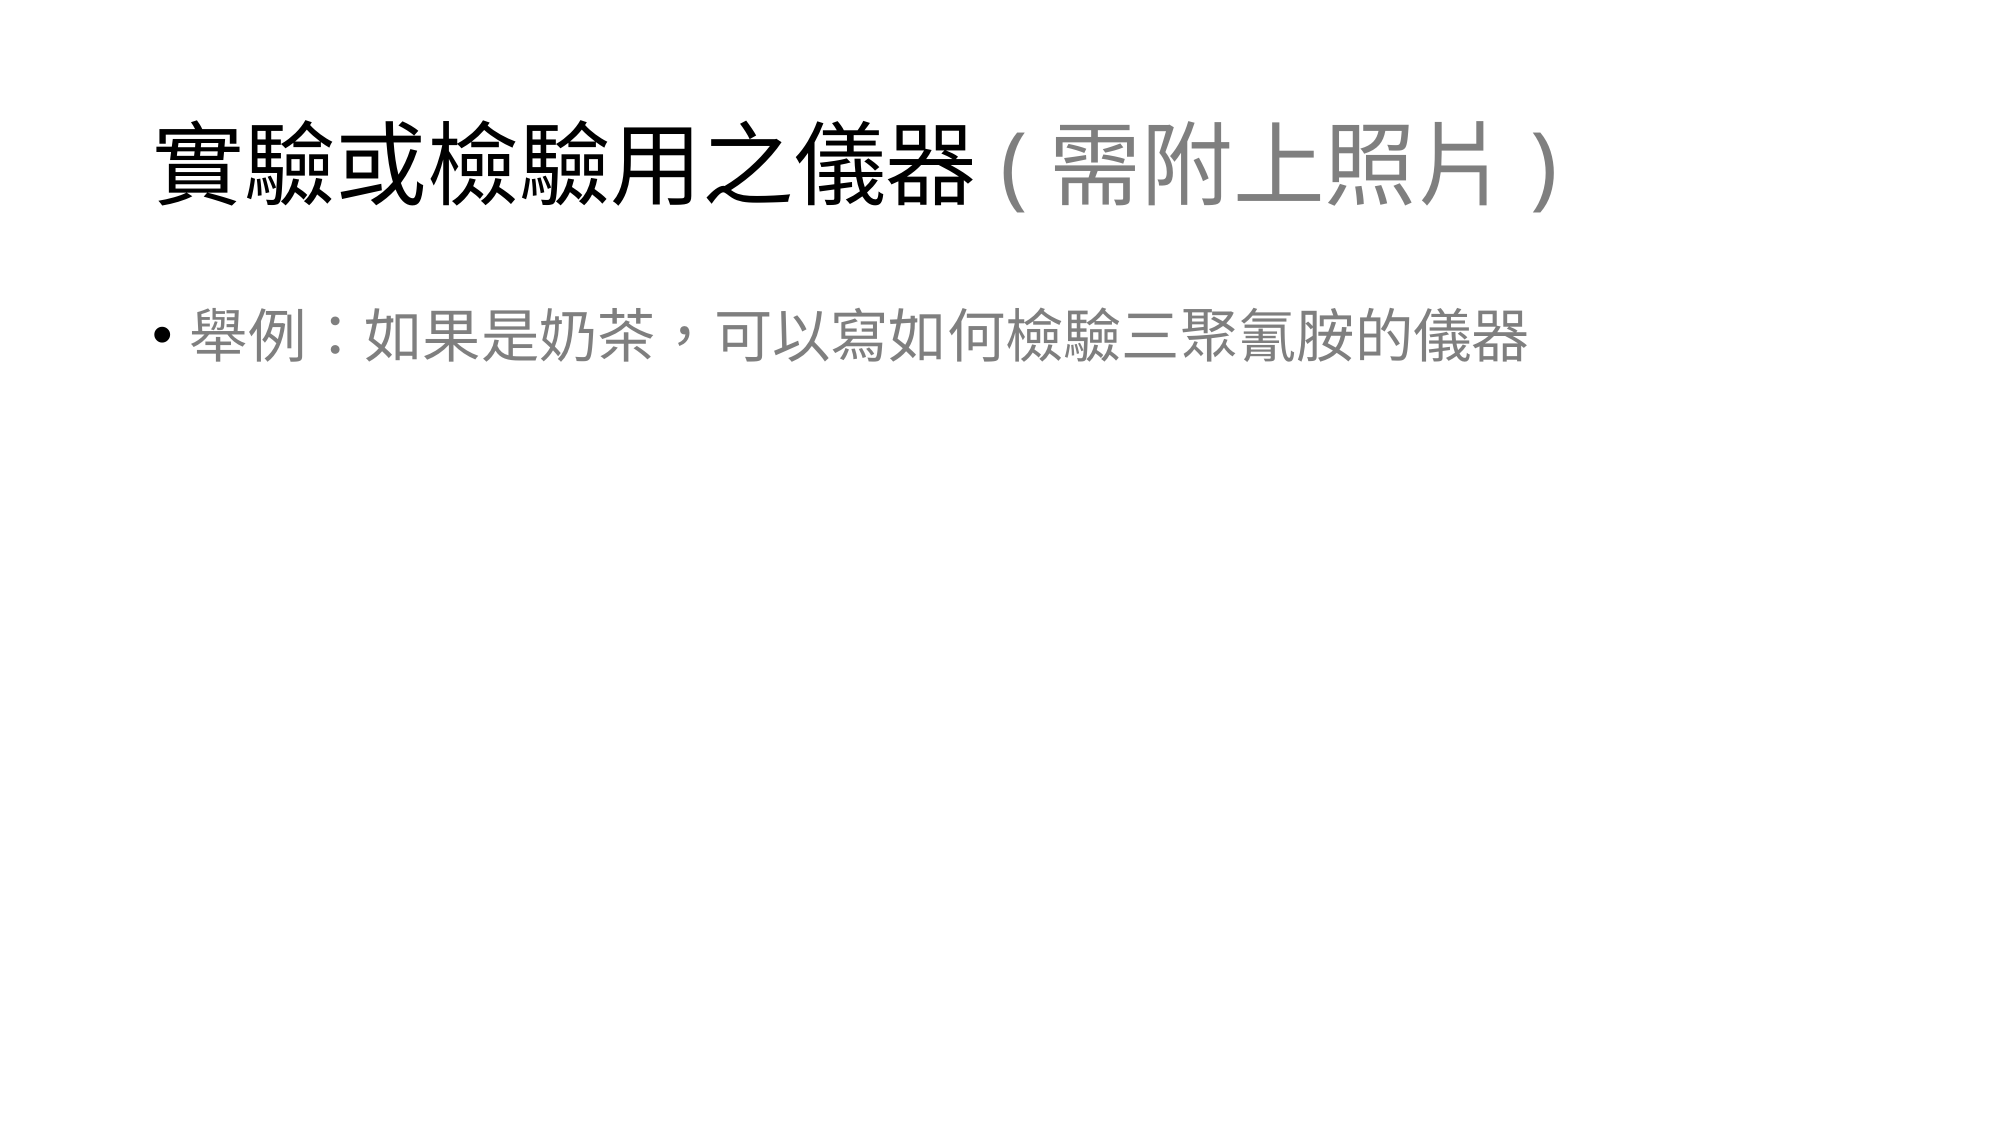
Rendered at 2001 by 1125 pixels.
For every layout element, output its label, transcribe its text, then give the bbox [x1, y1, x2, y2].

list 舉例：如果是奶茶，可以寫如何檢驗三聚氰胺的儀器 [137, 299, 1863, 1014]
title 實驗或檢驗用之儀器(需附上照片) [137, 59, 1863, 278]
